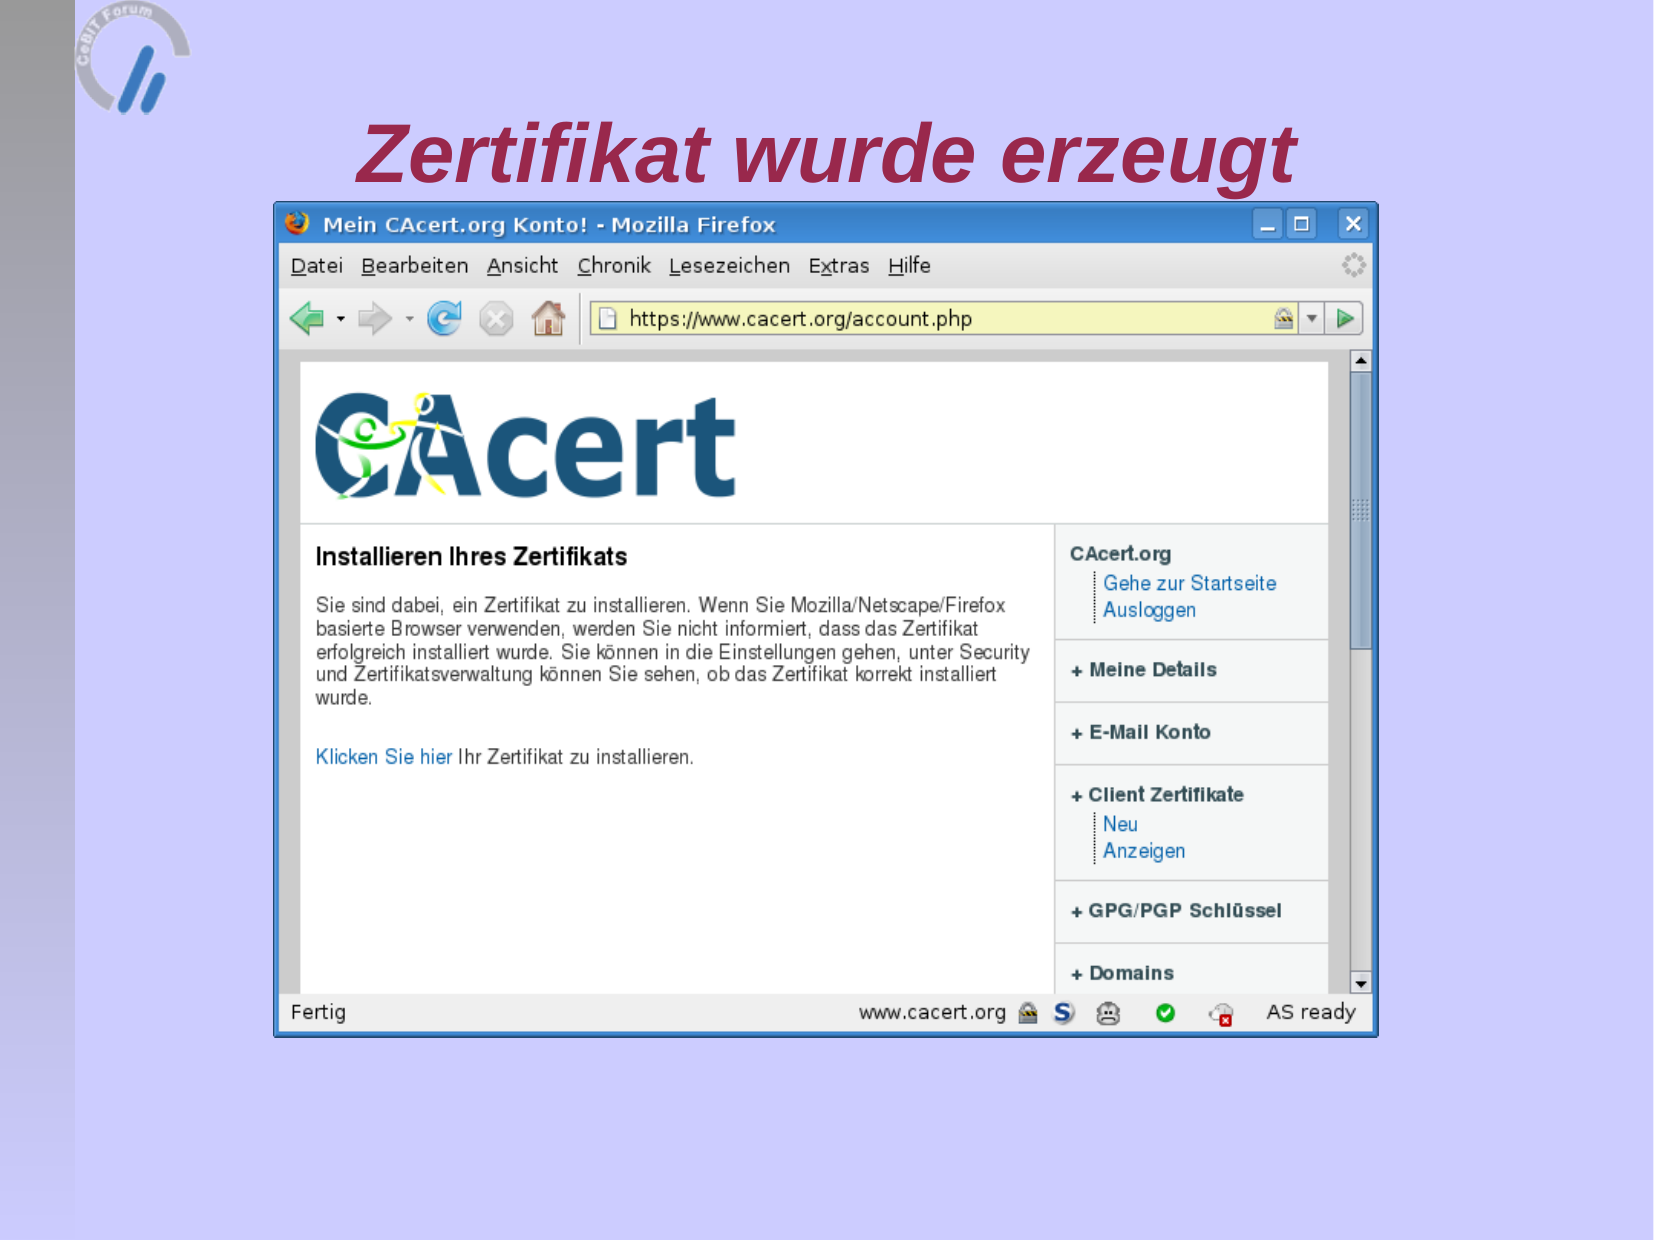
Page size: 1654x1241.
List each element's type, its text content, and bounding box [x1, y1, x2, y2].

title Zertifikat wurde erzeugt [121, 49, 1534, 257]
picture [273, 257, 1379, 1038]
